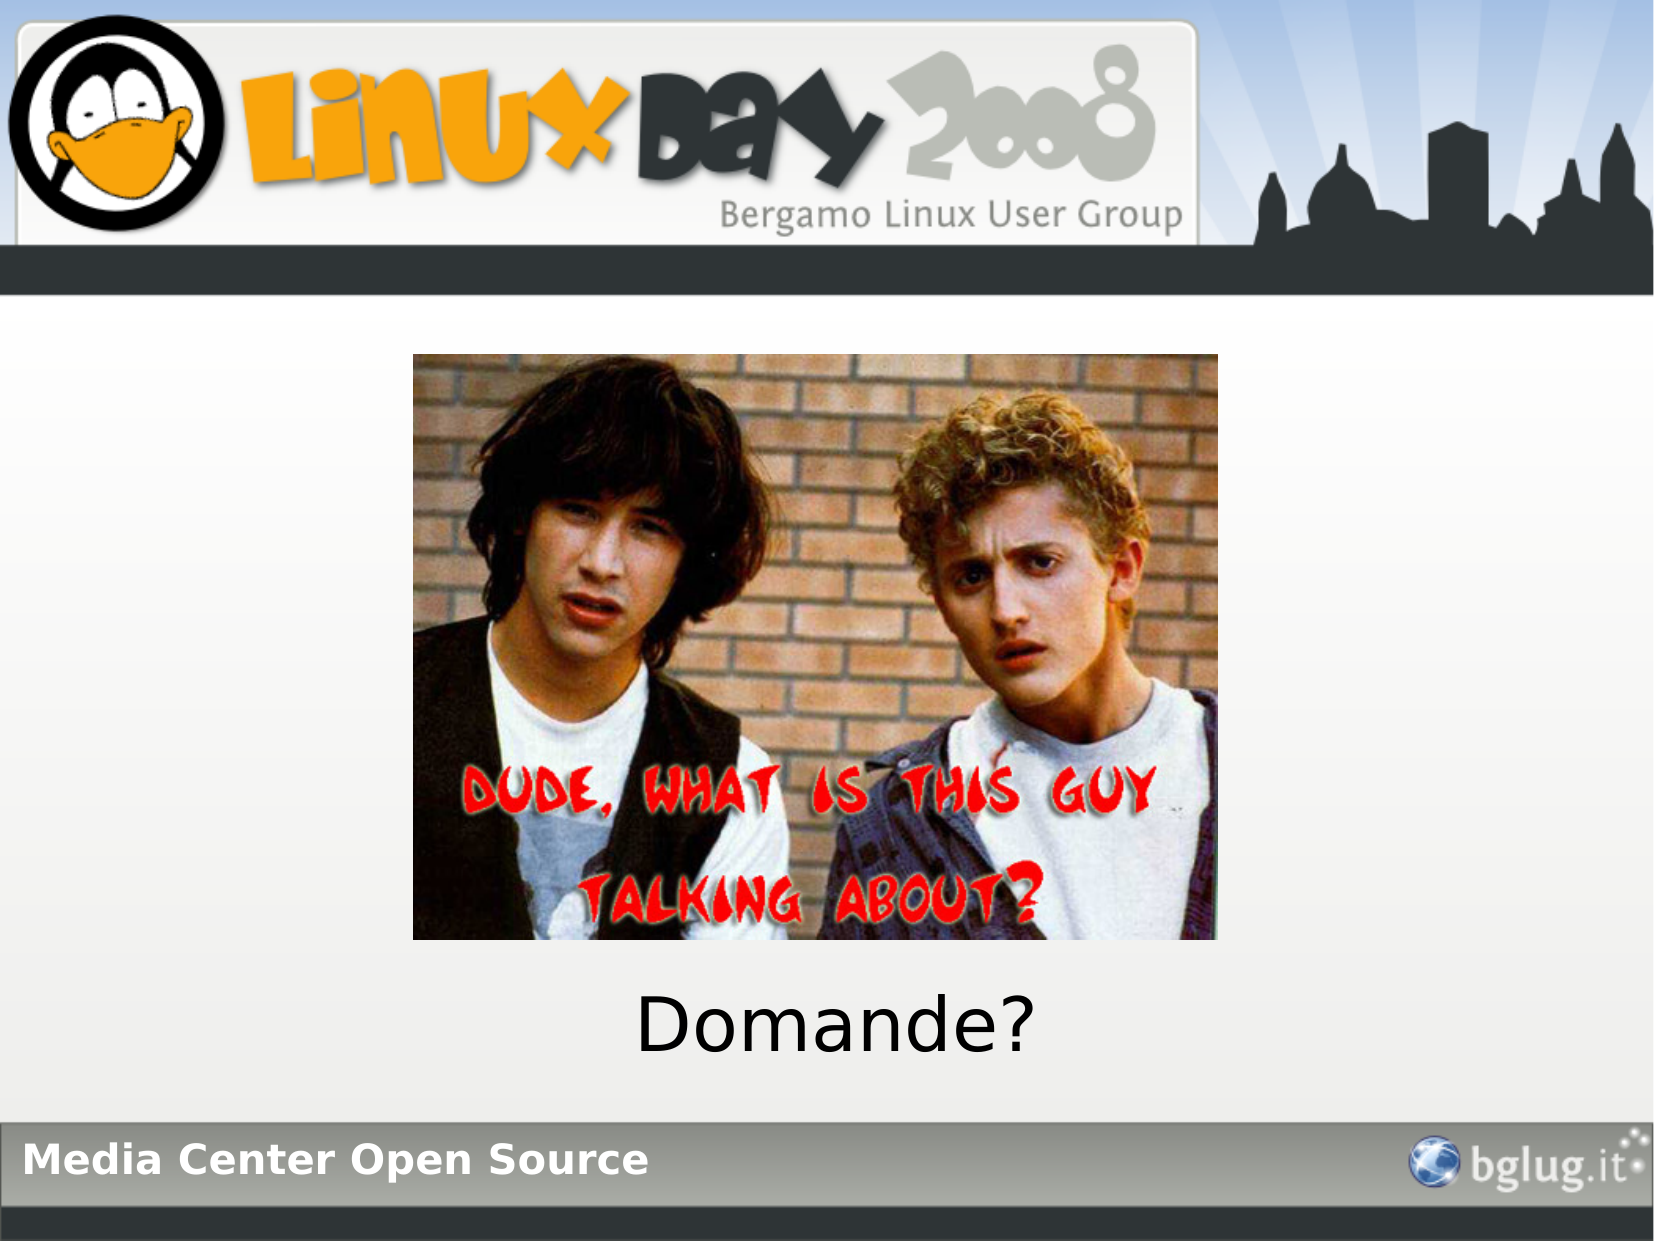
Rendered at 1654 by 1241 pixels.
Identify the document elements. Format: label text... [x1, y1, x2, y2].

text_box Domande? [620, 974, 1054, 1077]
text_box Media Center Open Source [6, 1128, 665, 1241]
picture [0, 0, 1654, 1241]
